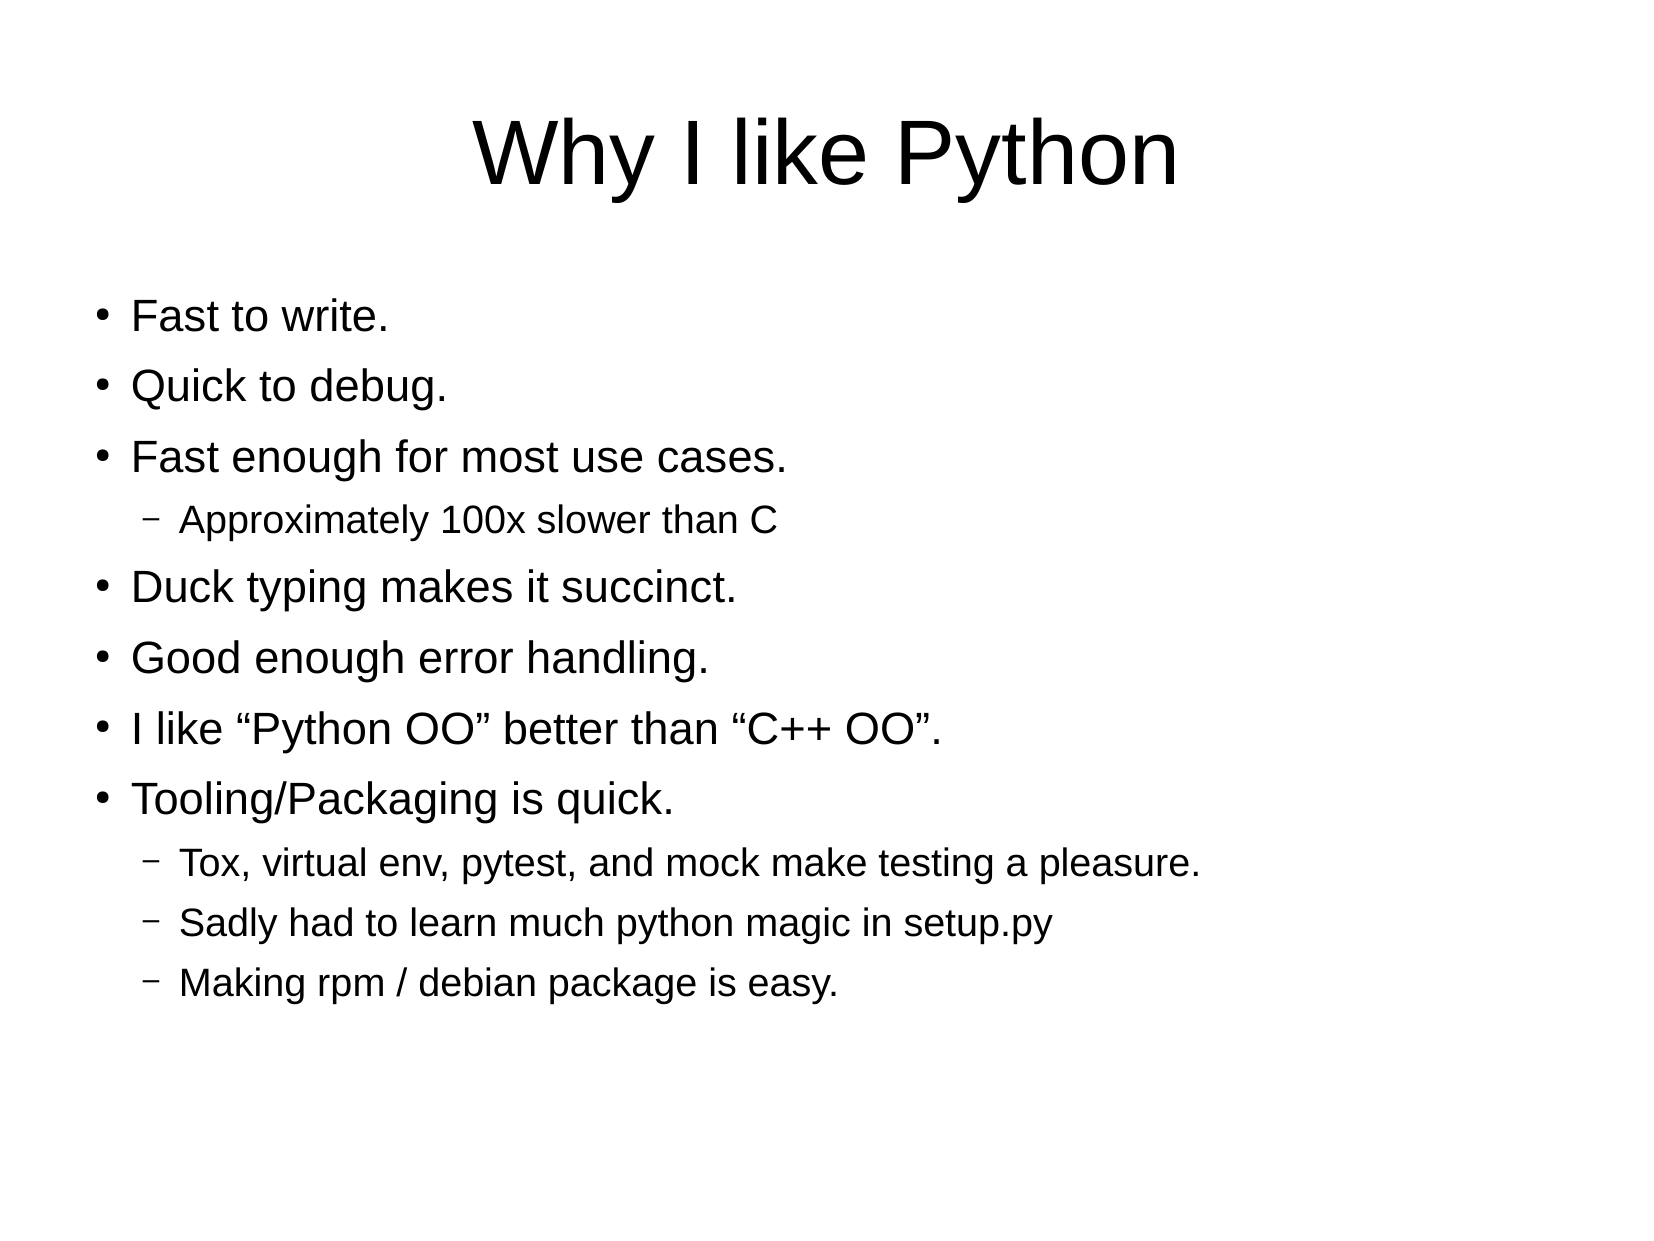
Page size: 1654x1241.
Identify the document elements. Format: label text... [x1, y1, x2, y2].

title Why I like Python [82, 49, 1571, 257]
list Fast to write. Quick to debug. Fast enough for most use cases. Approximately 100x slower than C Duck typing makes it succinct. Good enough error handling. I like “Python OO” better than “C++ OO”. Tooling/Packaging is quick. Tox, virtual env, pytest, and mock make testing a pleasure. Sadly had to learn much python magic in setup.py Making rpm / debian package is easy. [82, 290, 1571, 1010]
